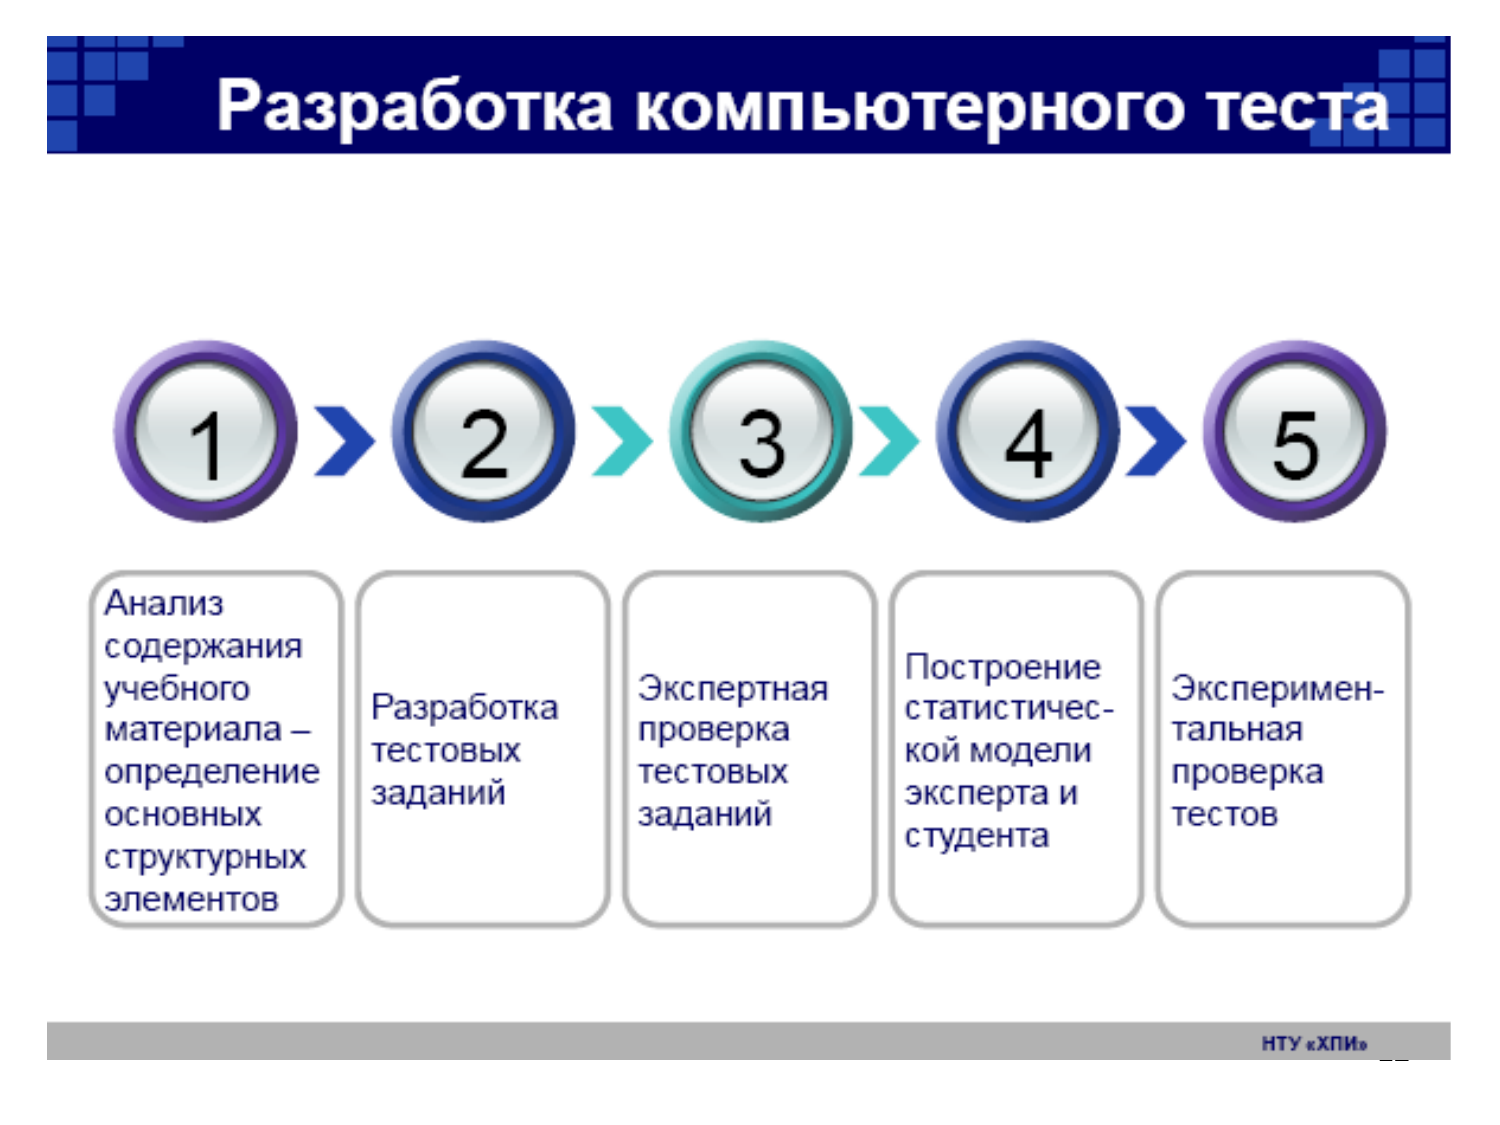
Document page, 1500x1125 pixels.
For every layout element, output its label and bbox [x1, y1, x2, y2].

picture [47, 36, 1451, 1060]
